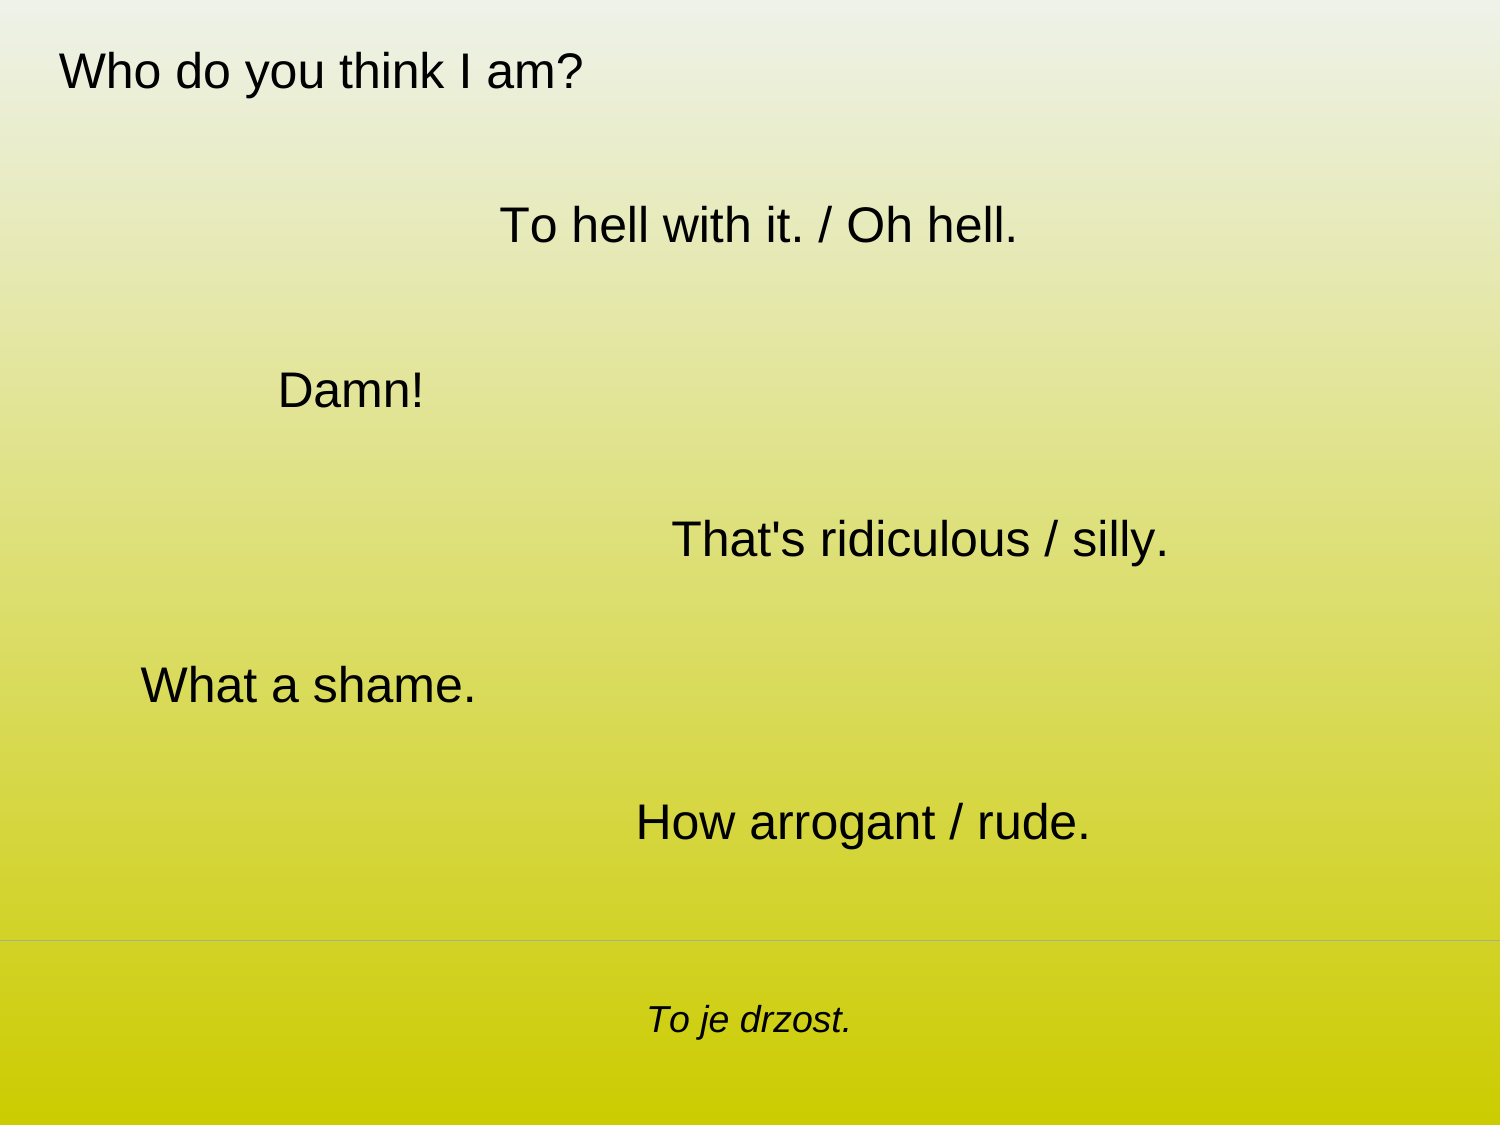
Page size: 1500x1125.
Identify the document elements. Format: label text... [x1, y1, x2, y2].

text_box What a shame. [125, 645, 492, 721]
text_box That's ridiculous / silly. [656, 498, 1185, 575]
text_box Who do you think I am? [43, 30, 600, 107]
text_box How arrogant / rude. [620, 781, 1107, 858]
text_box Damn! [262, 349, 440, 426]
text_box To je drzost. [631, 987, 868, 1049]
text_box To hell with it. / Oh hell. [484, 184, 1035, 261]
